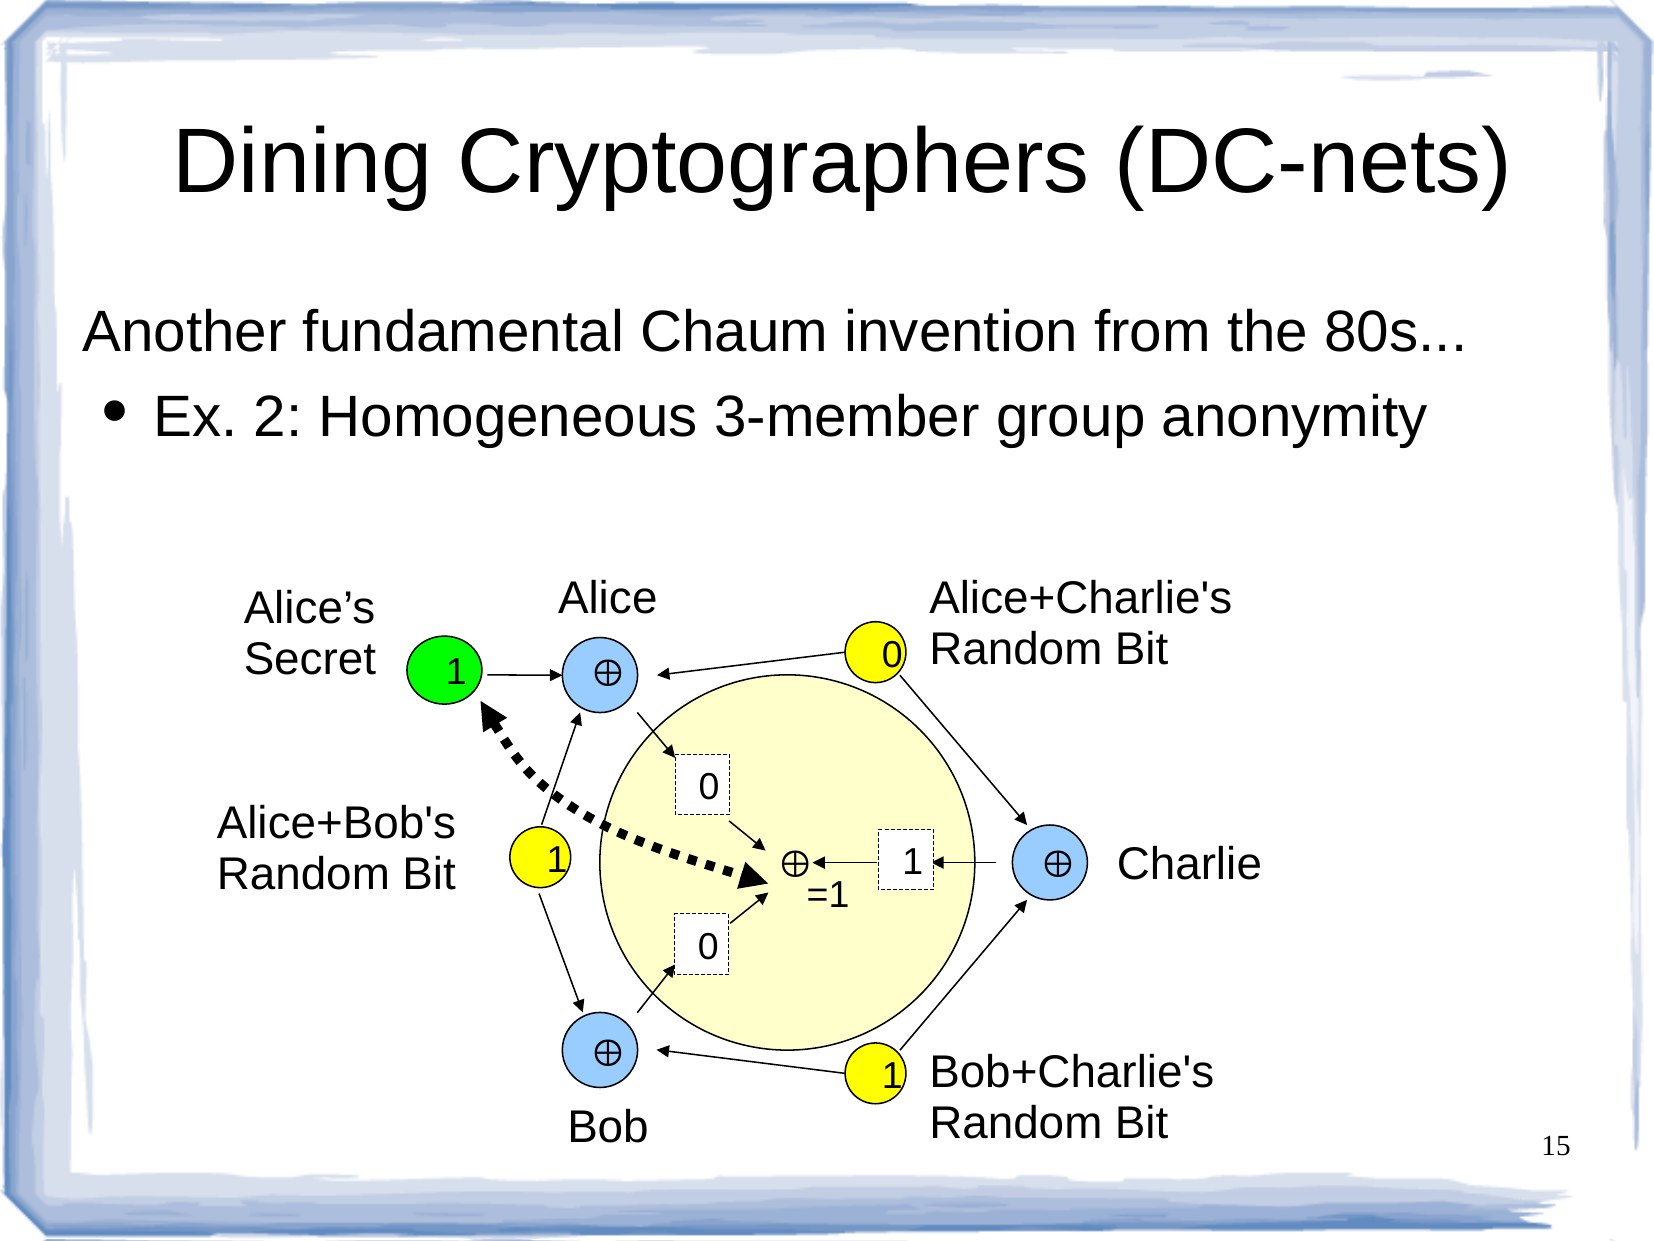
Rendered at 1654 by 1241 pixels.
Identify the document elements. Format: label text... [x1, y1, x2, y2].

text_box Alice+Charlie's Random Bit [899, 562, 1313, 689]
text_box 0 [845, 621, 906, 683]
text_box  [784, 853, 794, 862]
text_box 1 [878, 829, 934, 890]
text_box  [562, 632, 638, 710]
text_box Alice [487, 562, 713, 633]
text_box [599, 674, 975, 992]
title Dining Cryptographers (DC-nets) [82, 56, 1572, 249]
text_box 1 [525, 826, 571, 888]
text_box Alice’s Secret [214, 572, 408, 700]
text_box 0 [674, 913, 729, 975]
text_box Bob+Charlie's Random Bit [899, 1036, 1313, 1163]
text_box [653, 863, 975, 1051]
text_box 1 [406, 636, 482, 705]
text_box 0 [675, 754, 730, 815]
text_box  [749, 823, 825, 901]
picture [0, 0, 1654, 1241]
text_box  [562, 1012, 638, 1089]
text_box  [796, 853, 806, 862]
text_box 1 [845, 1042, 906, 1104]
text_box =1 [778, 862, 871, 924]
text_box Charlie [1088, 829, 1313, 900]
text_box Alice+Bob's Random Bit [187, 787, 525, 914]
text_box Bob [487, 1091, 713, 1163]
text_box  [1012, 823, 1088, 900]
list Another fundamental Chaum invention from the 80s... Ex. 2: Homogeneous 3-member group anonymity [82, 289, 1572, 468]
